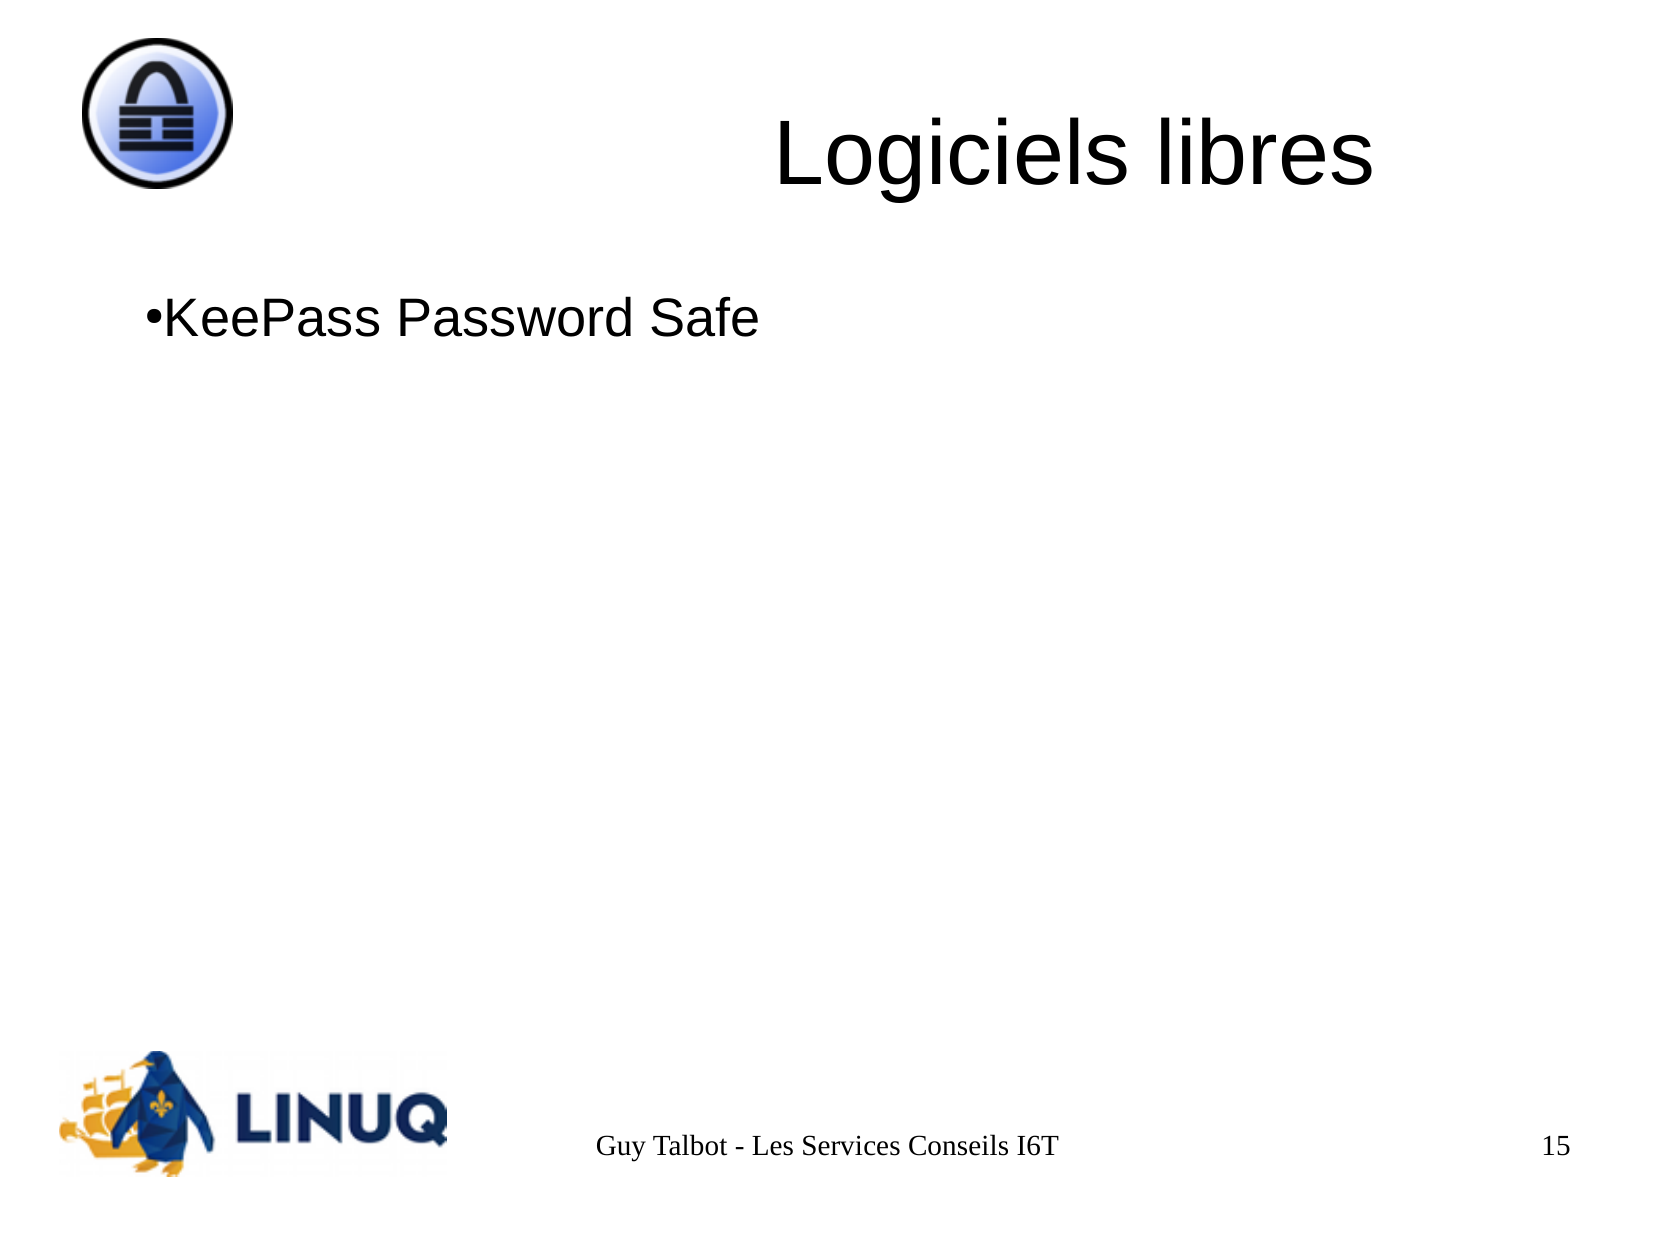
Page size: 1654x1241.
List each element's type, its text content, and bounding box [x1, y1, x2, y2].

text_box KeePass Password Safe [129, 280, 1536, 959]
title Logiciels libres [578, 49, 1571, 257]
picture [59, 1051, 447, 1177]
picture [82, 38, 233, 189]
